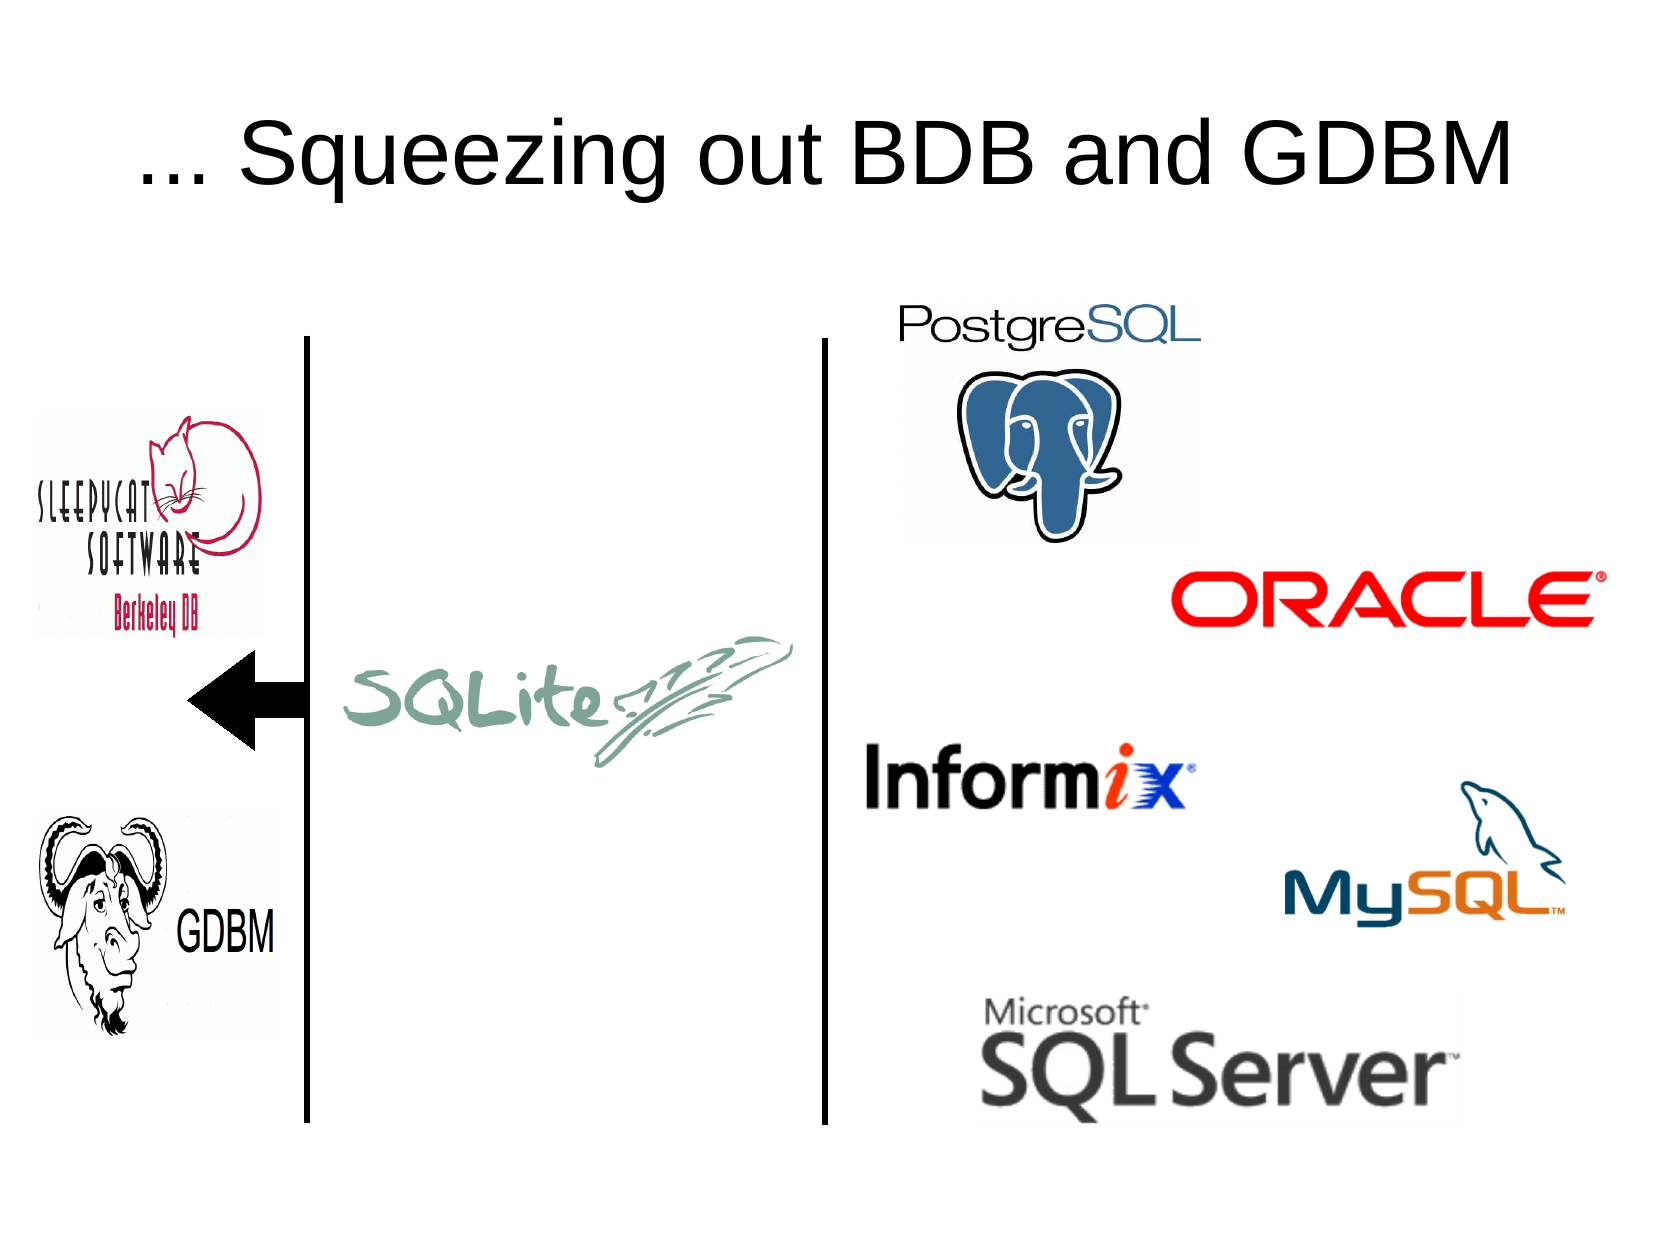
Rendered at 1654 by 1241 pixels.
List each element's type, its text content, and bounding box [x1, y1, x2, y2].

picture [1275, 770, 1576, 938]
picture [36, 814, 277, 1040]
picture [1162, 563, 1613, 638]
picture [900, 299, 1201, 544]
picture [37, 415, 263, 638]
picture [342, 635, 793, 768]
title ... Squeezing out BDB and GDBM [82, 49, 1571, 257]
text_box [187, 650, 307, 751]
picture [864, 737, 1201, 826]
picture [976, 993, 1463, 1126]
